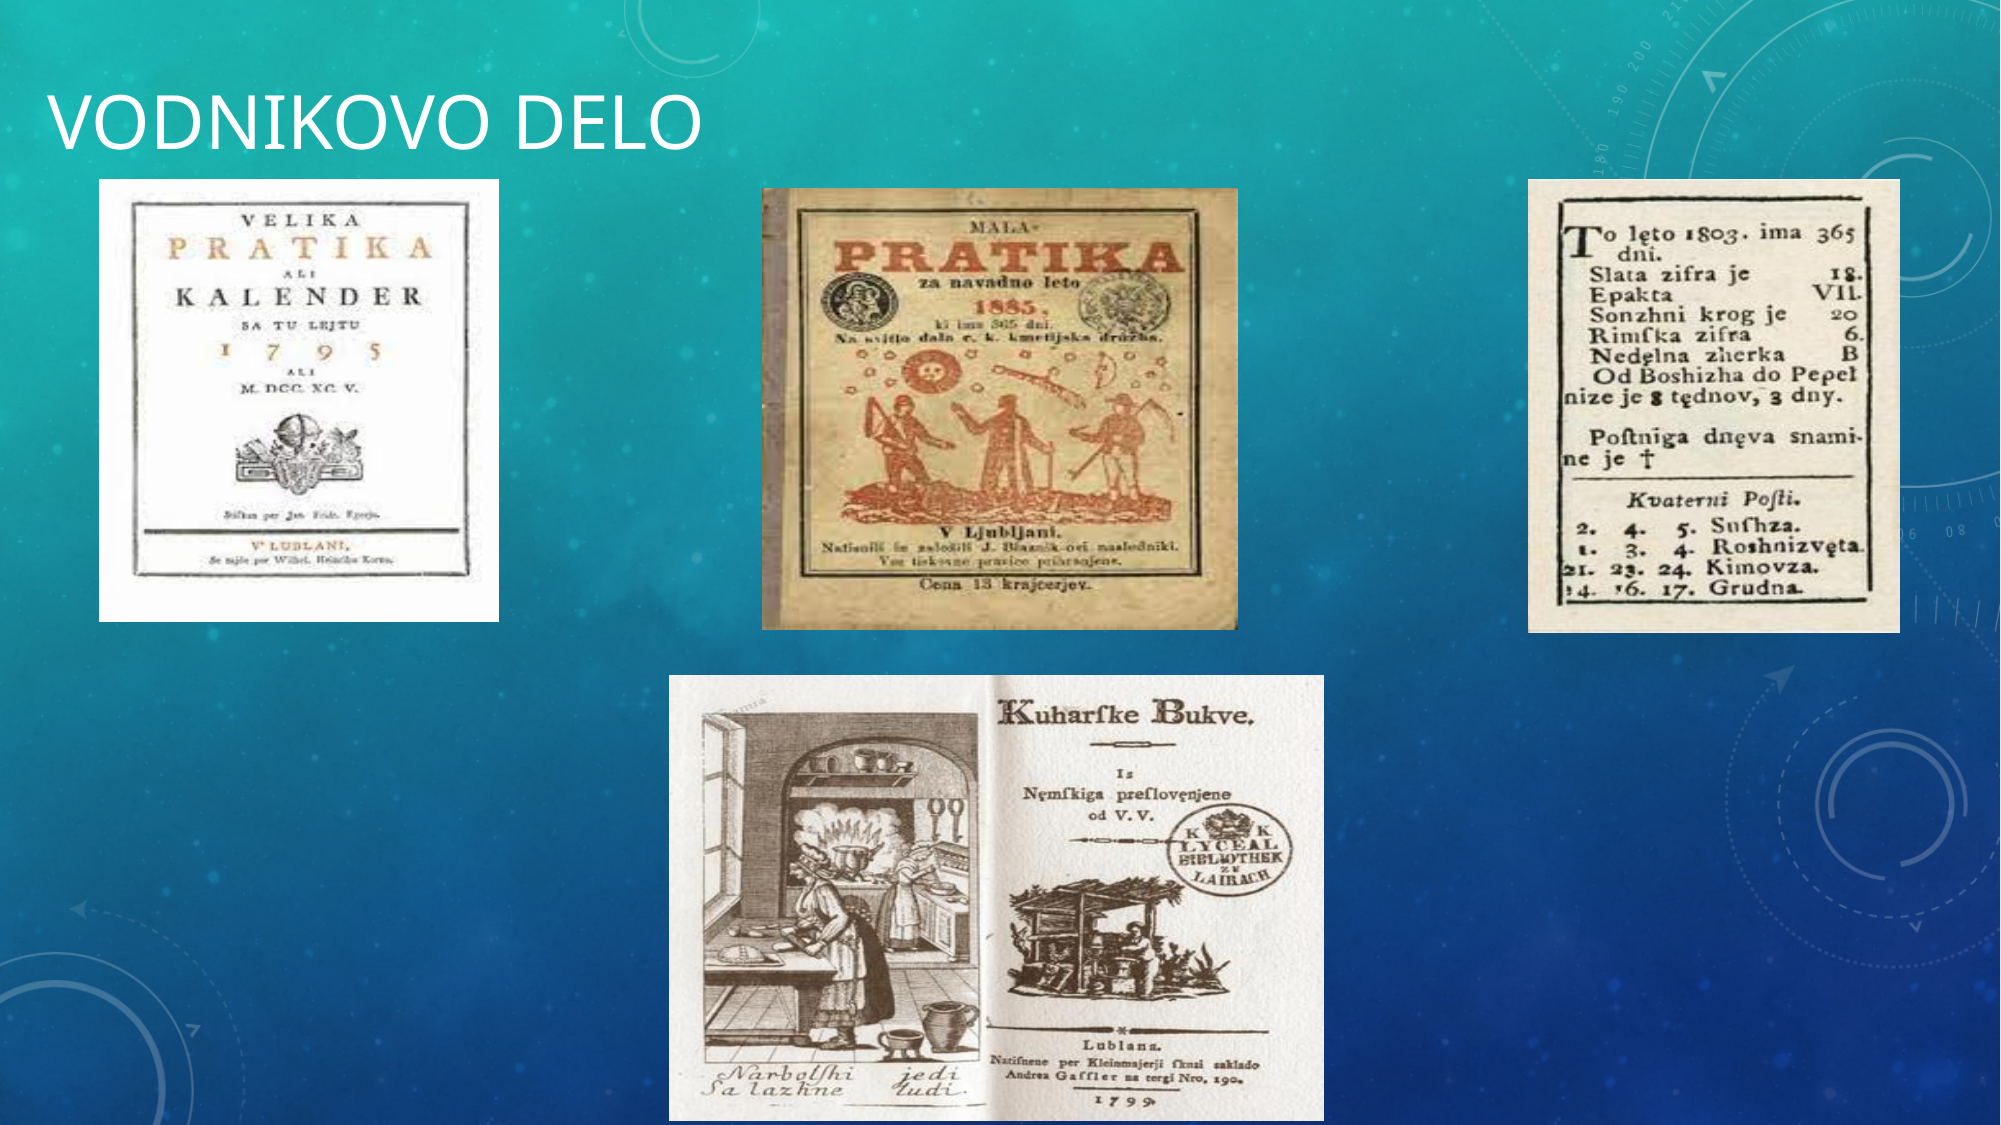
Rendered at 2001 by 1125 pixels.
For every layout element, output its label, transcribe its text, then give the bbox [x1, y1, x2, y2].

picture [669, 675, 1324, 1121]
picture [1528, 179, 1900, 633]
picture [762, 188, 1238, 630]
title Vodnikovo delo [32, 0, 1695, 239]
picture [99, 179, 499, 622]
